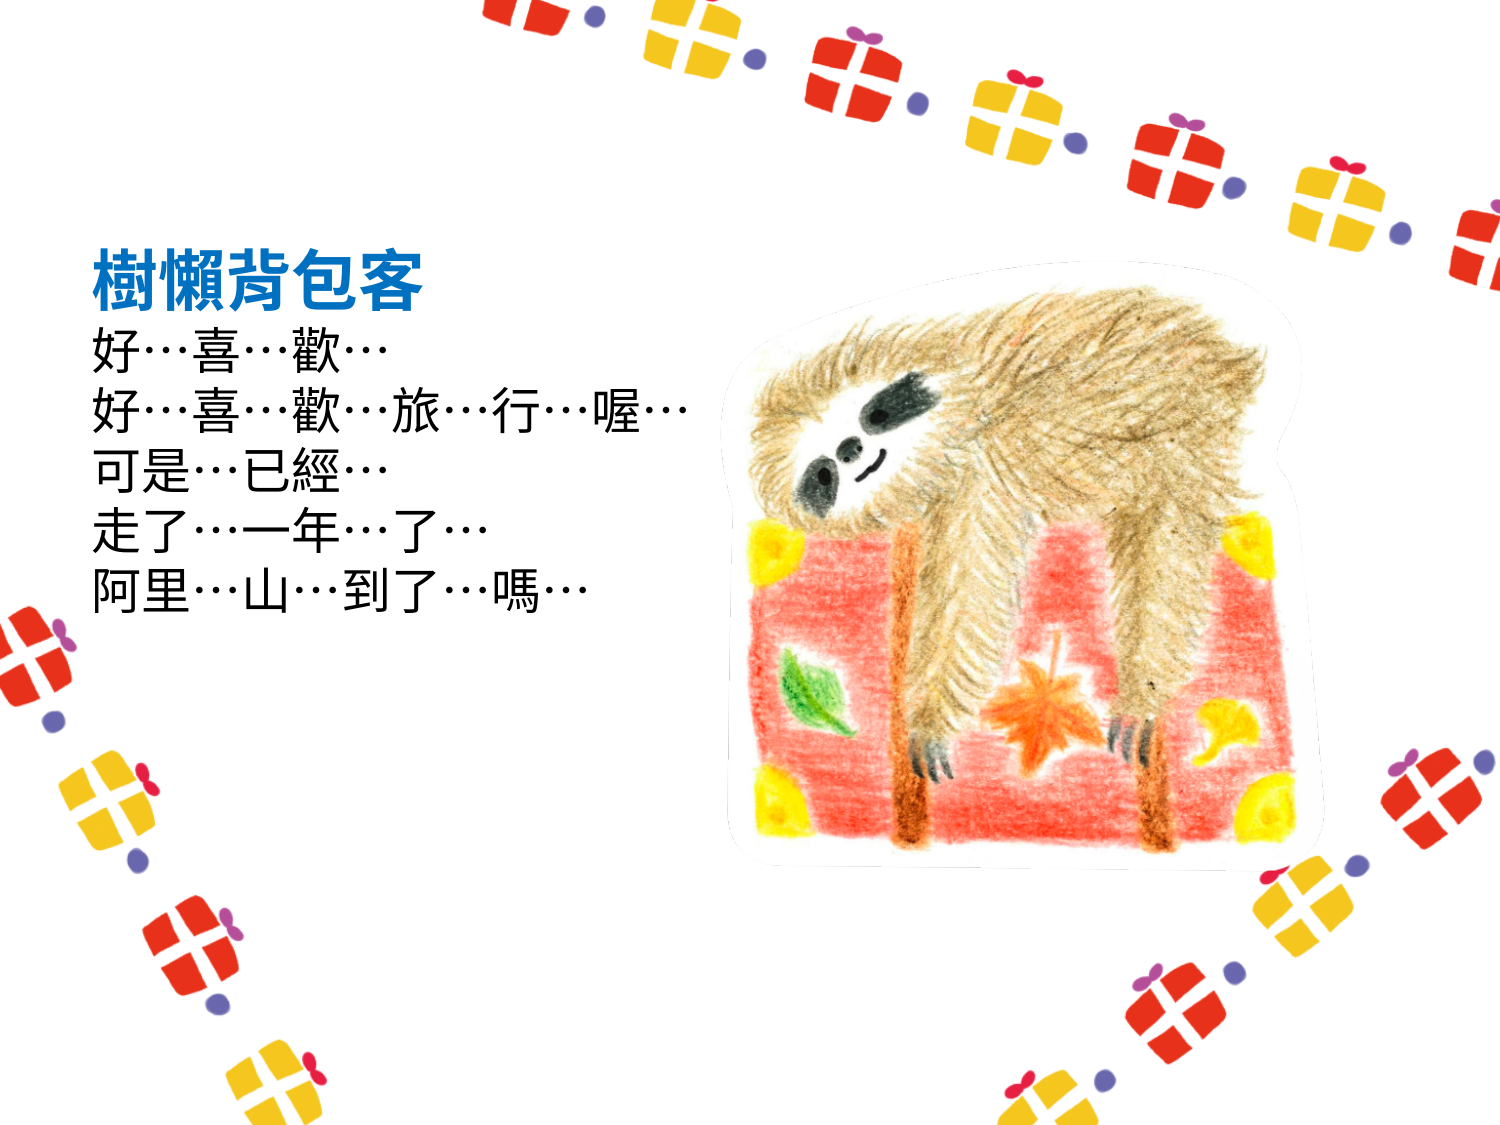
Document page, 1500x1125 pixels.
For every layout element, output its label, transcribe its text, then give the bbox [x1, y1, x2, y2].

picture [253, 0, 1500, 1125]
picture [0, 442, 395, 1125]
text_box 樹懶背包客 好…喜…歡… 好…喜…歡…旅…行…喔… 可是…已經… 走了…一年…了… 阿里…山…到了…嗎… [77, 232, 631, 627]
